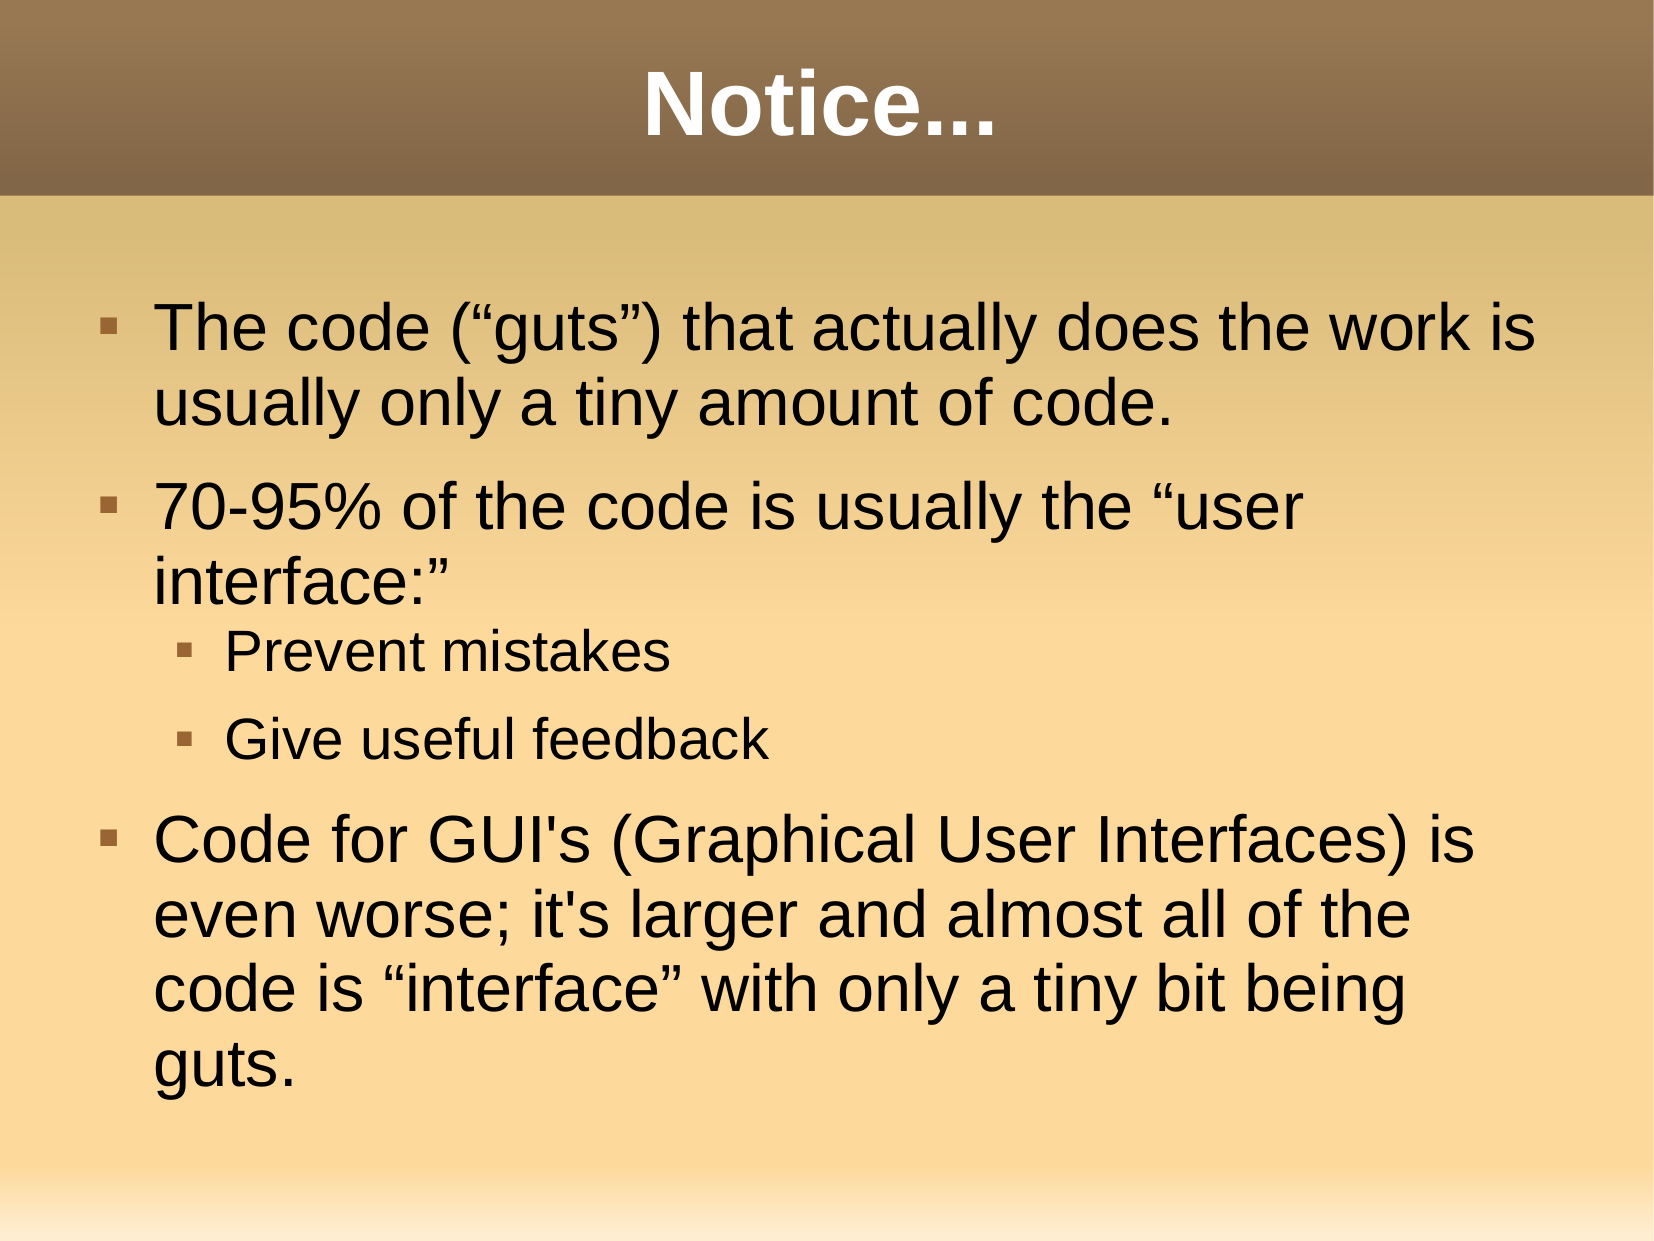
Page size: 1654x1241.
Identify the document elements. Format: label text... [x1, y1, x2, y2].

title Notice... [76, 0, 1565, 208]
list The code (“guts”) that actually does the work is usually only a tiny amount of code. 70-95% of the code is usually the “user interface:” Prevent mistakes Give useful feedback Code for GUI's (Graphical User Interfaces) is even worse; it's larger and almost all of the code is “interface” with only a tiny bit being guts. [82, 290, 1571, 1125]
picture [0, 0, 1654, 1241]
